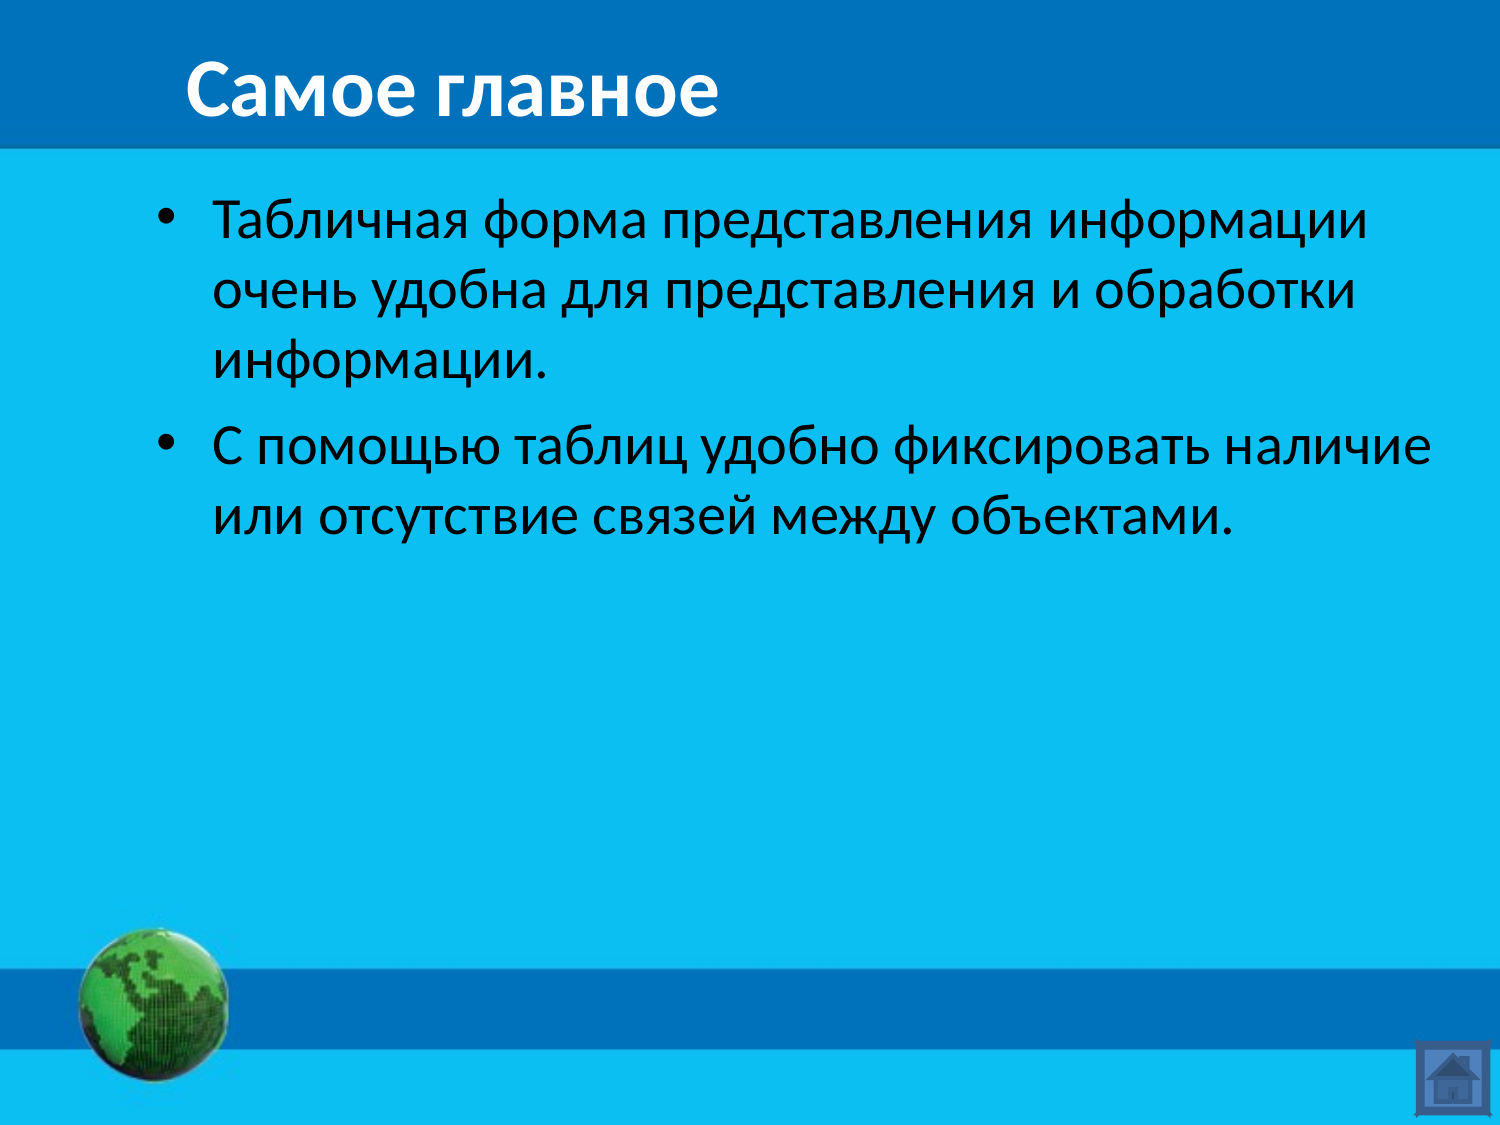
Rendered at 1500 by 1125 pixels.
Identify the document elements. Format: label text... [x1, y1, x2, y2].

text_box [1419, 1042, 1489, 1114]
title Самое главное [171, 30, 1425, 135]
picture [0, 0, 1500, 146]
list Табличная форма представления информации очень удобна для представления и обработки информации. С помощью таблиц удобно фиксировать наличие или отсутствие связей между объектами. [141, 172, 1453, 1005]
picture [0, 928, 1500, 1116]
